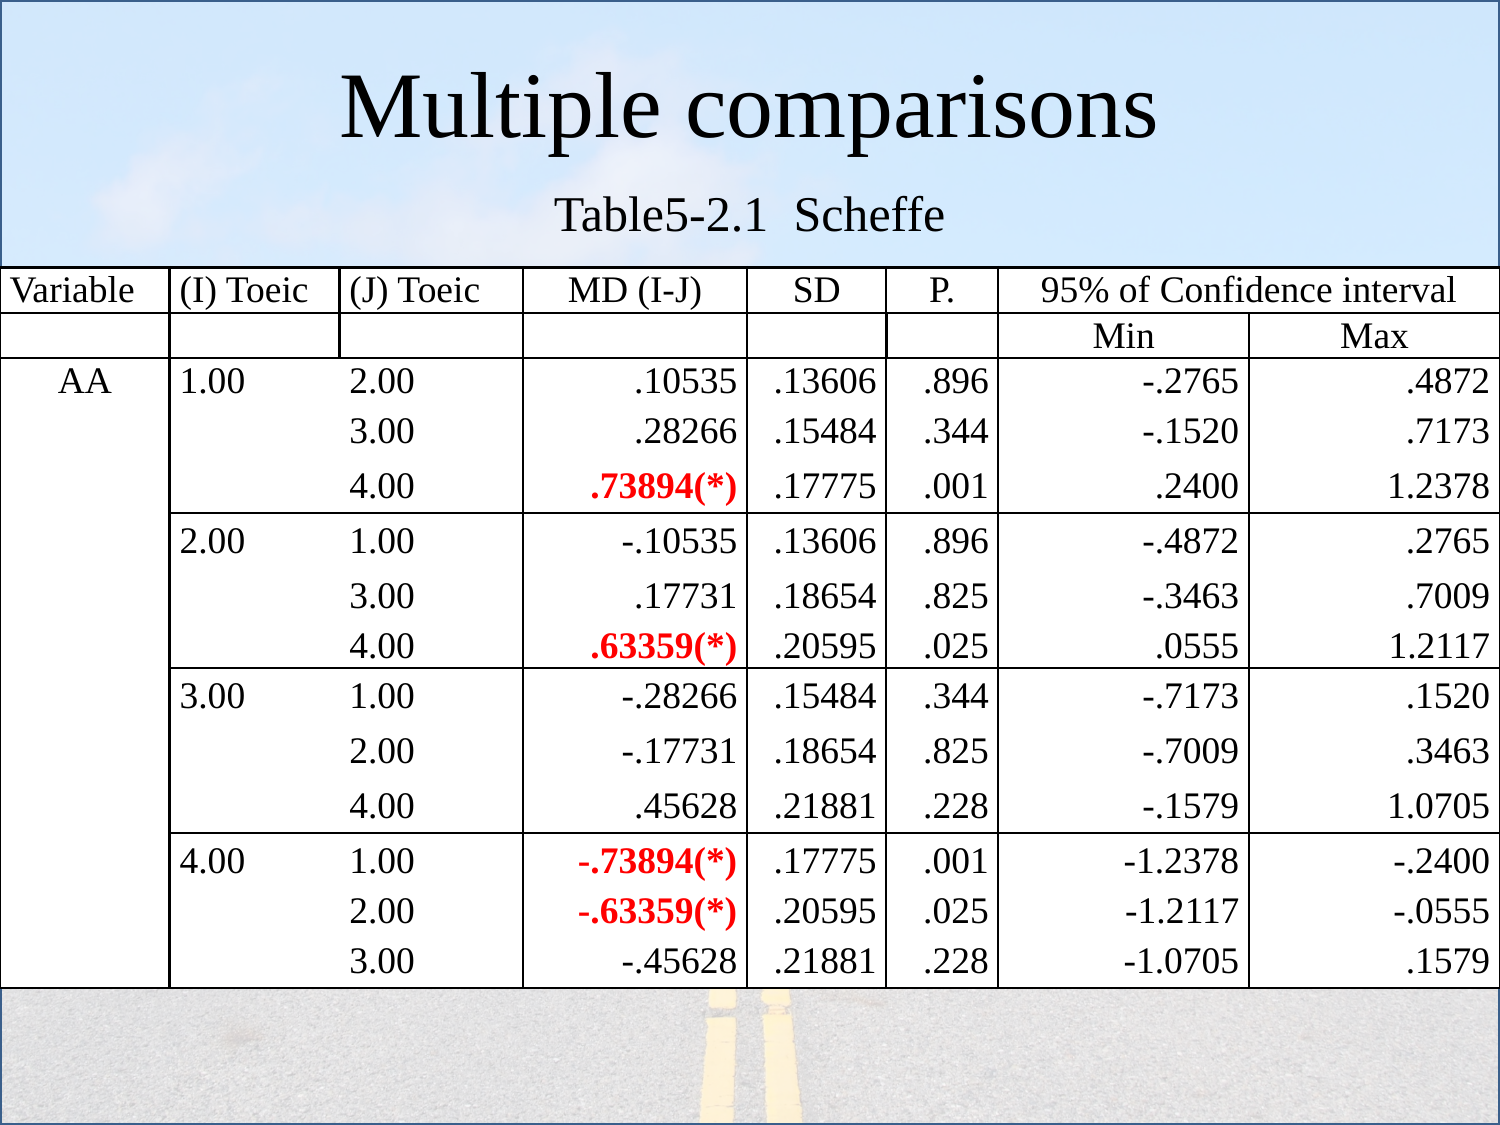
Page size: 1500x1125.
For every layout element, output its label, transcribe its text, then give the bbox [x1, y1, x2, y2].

table_cell 3.00 [340, 403, 522, 458]
table_cell 1.00 [171, 359, 340, 403]
table_cell [171, 778, 340, 832]
table_cell -1.2378 [999, 834, 1248, 888]
table_cell .025 [887, 888, 997, 933]
table_cell .3463 [1250, 723, 1499, 778]
table_cell 1.00 [340, 514, 522, 568]
table_cell 2.00 [340, 723, 522, 778]
table_cell .18654 [748, 723, 885, 778]
table_cell .21881 [748, 778, 885, 832]
table_header P. [887, 269, 997, 312]
table_cell .896 [887, 359, 997, 403]
table_cell .825 [887, 568, 997, 623]
table_cell [1, 888, 168, 933]
table_cell 1.0705 [1250, 778, 1499, 832]
table_header Variable [1, 269, 168, 312]
text_box Multiple comparisons [324, 36, 1175, 165]
table_cell 4.00 [340, 778, 522, 832]
table_header (J) Toeic [341, 269, 522, 312]
table_cell [171, 723, 340, 778]
table_cell -.17731 [524, 723, 746, 778]
table_cell .344 [887, 403, 997, 458]
table_cell .18654 [748, 568, 885, 623]
table_cell -.4872 [999, 514, 1248, 568]
table_cell [1, 513, 168, 568]
table_cell .21881 [748, 933, 885, 987]
table_cell .1579 [1250, 933, 1499, 987]
table_cell .228 [887, 933, 997, 987]
table_cell .17775 [748, 834, 885, 888]
table_header 95% of Confidence interval [999, 269, 1499, 312]
table_cell 4.00 [340, 623, 522, 667]
table_cell .15484 [748, 403, 885, 458]
table_cell 4.00 [171, 834, 340, 888]
table_cell 2.00 [340, 359, 522, 403]
text_box [0, 0, 1500, 173]
table_cell .13606 [748, 514, 885, 568]
table_cell .10535 [524, 359, 746, 403]
table_cell .13606 [748, 359, 885, 403]
text_box [0, 249, 1500, 266]
table_cell .2400 [999, 458, 1248, 512]
table_cell -1.0705 [999, 933, 1248, 987]
table_cell -.7009 [999, 723, 1248, 778]
table_cell [171, 933, 340, 987]
table_cell [171, 314, 338, 357]
table_cell [171, 458, 340, 512]
table_cell .0555 [999, 623, 1248, 667]
table_cell -.63359(*) [524, 888, 746, 933]
table_cell .228 [887, 778, 997, 832]
table_cell 4.00 [340, 458, 522, 512]
text_box Table5-2.1 Scheffe [0, 173, 1500, 249]
table_cell [1, 568, 168, 623]
table_cell .17775 [748, 458, 885, 512]
table_cell .025 [887, 623, 997, 667]
table_cell 1.2117 [1250, 623, 1499, 667]
table_cell [171, 888, 340, 933]
table_cell [171, 623, 340, 667]
table_cell AA [1, 359, 168, 403]
table_header (I) Toeic [171, 269, 338, 312]
table_cell .28266 [524, 403, 746, 458]
table_cell -.28266 [524, 669, 746, 723]
table_cell -.2765 [999, 359, 1248, 403]
table_cell [1, 833, 168, 888]
table_cell .4872 [1250, 359, 1499, 403]
table_cell 1.00 [340, 834, 522, 888]
table_cell [748, 314, 885, 357]
table_header MD (I-J) [524, 269, 746, 312]
table_cell -1.2117 [999, 888, 1248, 933]
table_cell [1, 623, 168, 668]
table_cell .001 [887, 458, 997, 512]
table_cell .20595 [748, 888, 885, 933]
table_cell [1, 723, 168, 778]
table_cell [1, 933, 168, 987]
table_cell -.7173 [999, 669, 1248, 723]
table_cell .20595 [748, 623, 885, 667]
table_header SD [748, 269, 885, 312]
table_cell .344 [887, 669, 997, 723]
table_cell -.2400 [1250, 834, 1499, 888]
table_cell .825 [887, 723, 997, 778]
table_cell [1, 458, 168, 513]
table_cell [1, 403, 168, 458]
table_cell [524, 314, 746, 357]
table_cell .7173 [1250, 403, 1499, 458]
table_cell .2765 [1250, 514, 1499, 568]
table_cell -.10535 [524, 514, 746, 568]
table_cell -.0555 [1250, 888, 1499, 933]
table_cell Min [999, 314, 1248, 357]
table_cell [1, 778, 168, 833]
table_cell -.1579 [999, 778, 1248, 832]
table_cell 3.00 [171, 669, 340, 723]
table_cell [888, 314, 997, 357]
table_cell .896 [887, 514, 997, 568]
table_cell .001 [887, 834, 997, 888]
table_cell -.73894(*) [524, 834, 746, 888]
table_cell -.45628 [524, 933, 746, 987]
table_cell 3.00 [340, 568, 522, 623]
table_cell .17731 [524, 568, 746, 623]
table_cell .63359(*) [524, 623, 746, 667]
table_cell Max [1250, 314, 1499, 357]
table_cell 1.2378 [1250, 458, 1499, 512]
table_cell [171, 568, 340, 623]
text_box [0, 989, 1500, 1125]
table_cell .1520 [1250, 669, 1499, 723]
table_cell [1, 314, 168, 357]
table_cell [1, 668, 168, 723]
table_cell 2.00 [340, 888, 522, 933]
table_cell [171, 403, 340, 458]
table_cell -.3463 [999, 568, 1248, 623]
table_cell .15484 [748, 669, 885, 723]
table_cell .45628 [524, 778, 746, 832]
table_cell .7009 [1250, 568, 1499, 623]
table_cell 1.00 [340, 669, 522, 723]
table_cell -.1520 [999, 403, 1248, 458]
table_cell .73894(*) [524, 458, 746, 512]
table_cell [341, 314, 522, 357]
table_cell 3.00 [340, 933, 522, 987]
table_cell 2.00 [171, 514, 340, 568]
